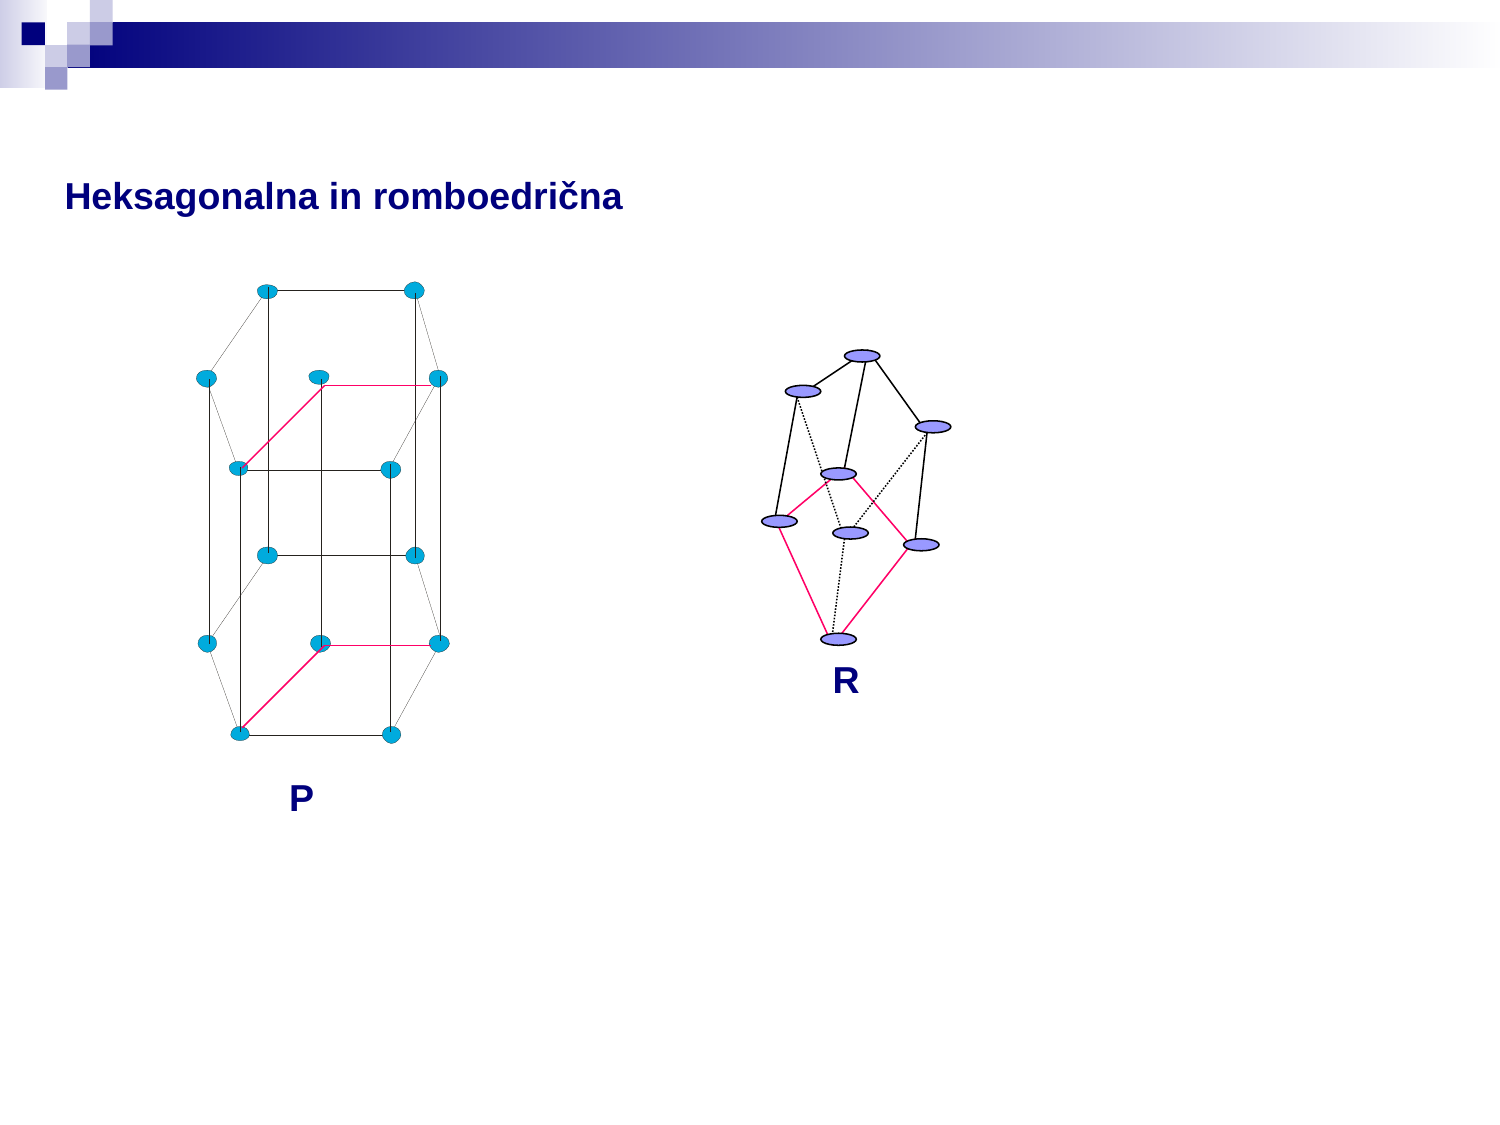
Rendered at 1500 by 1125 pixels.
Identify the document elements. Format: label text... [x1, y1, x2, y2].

text_box [761, 515, 798, 528]
text_box Heksagonalna in romboedrična [49, 163, 639, 225]
text_box [844, 349, 880, 363]
text_box [820, 633, 857, 646]
chart [194, 278, 452, 750]
text_box [915, 420, 951, 433]
text_box [903, 538, 940, 551]
text_box R [817, 648, 875, 709]
text_box P [274, 766, 330, 828]
text_box [832, 527, 869, 540]
text_box [820, 467, 857, 480]
text_box [785, 385, 821, 398]
